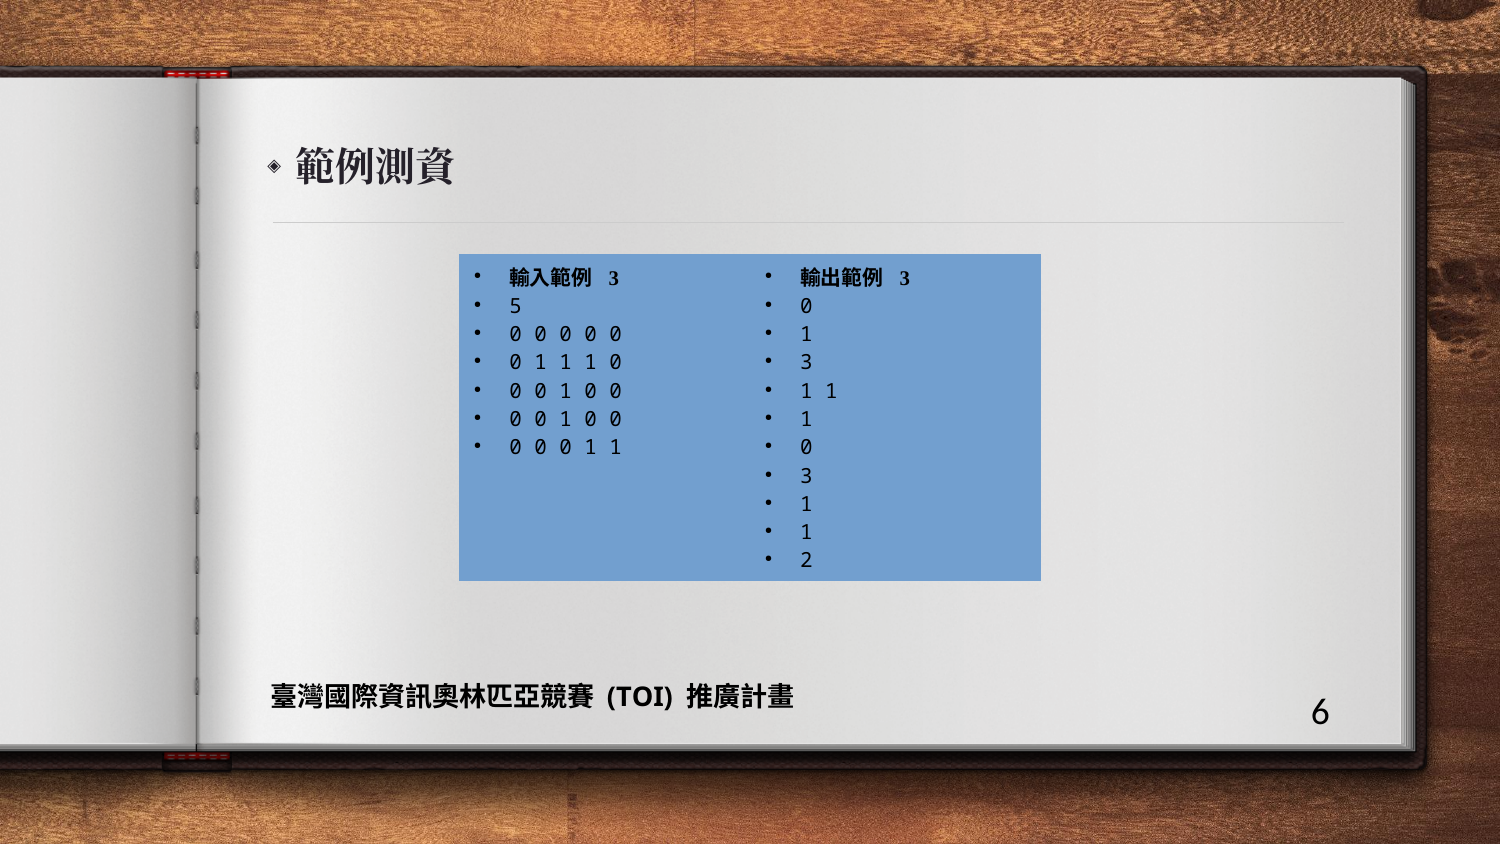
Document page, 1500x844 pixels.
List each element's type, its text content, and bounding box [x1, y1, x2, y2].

table_header 輸出範例 3 0 1 3 1 1 1 0 3 1 1 2 [750, 254, 1041, 581]
text_box 6 [1295, 672, 1386, 737]
list 範例測資 [252, 126, 1194, 205]
table_header 輸入範例 3 5 0 0 0 0 0 0 1 1 1 0 0 0 1 0 0 0 0 1 0 0 0 0 0 1 1 [459, 254, 750, 581]
